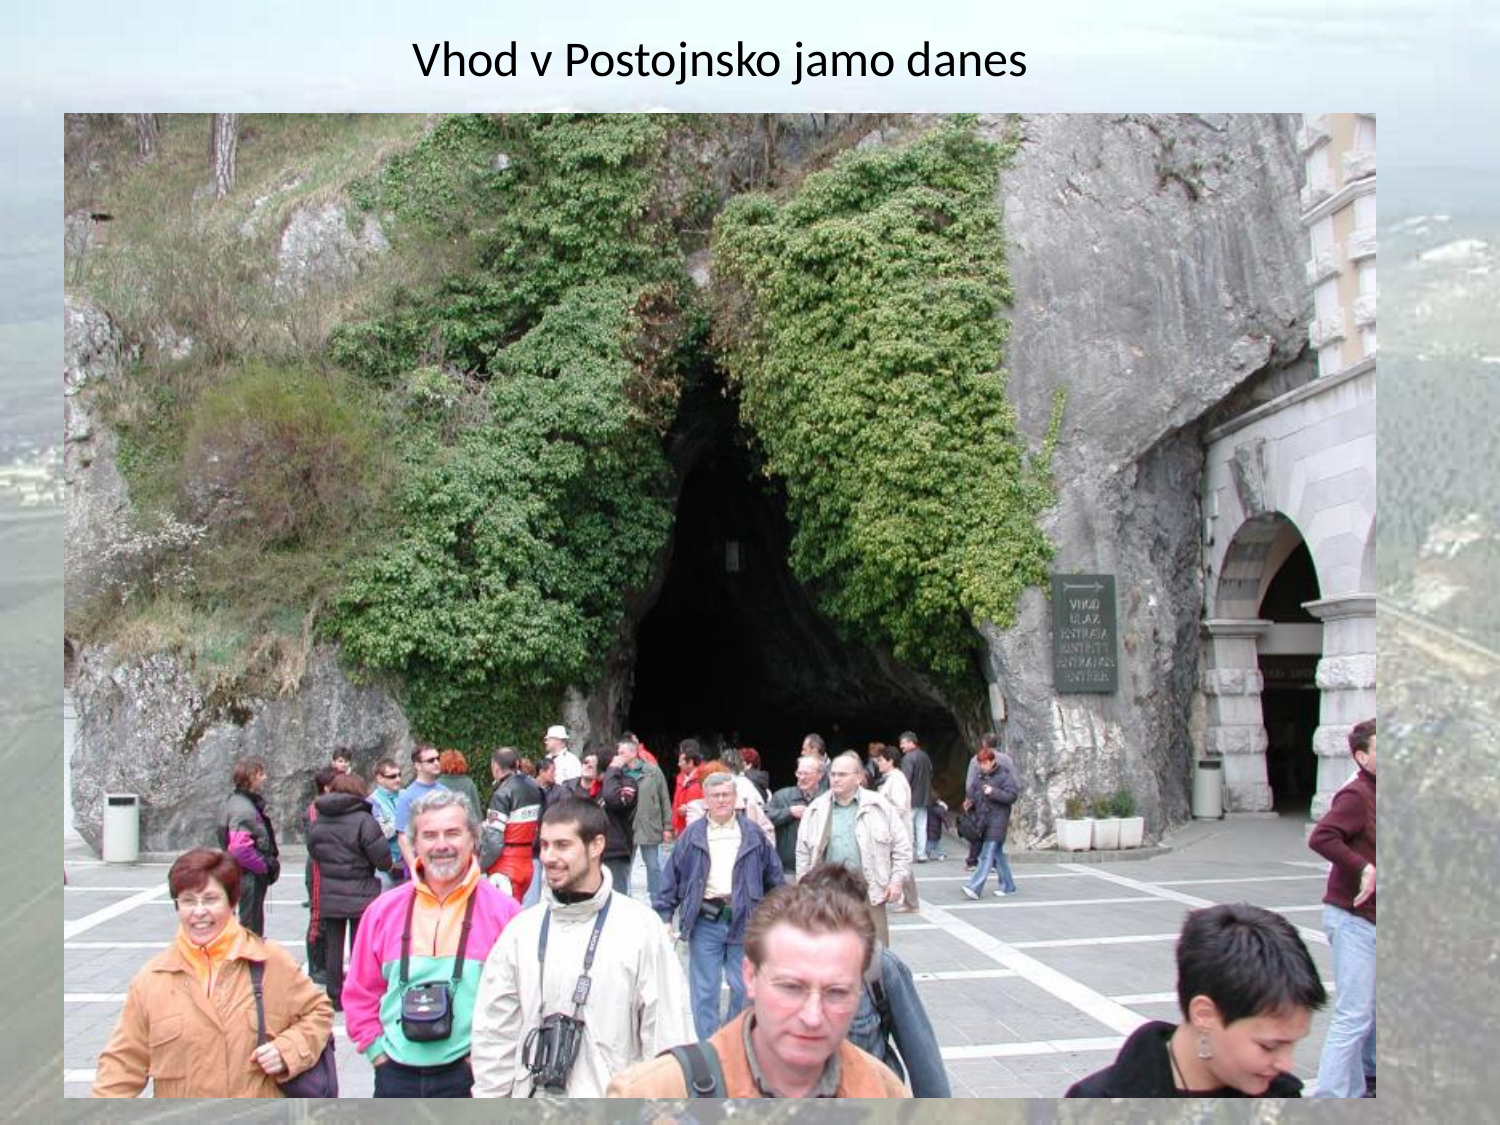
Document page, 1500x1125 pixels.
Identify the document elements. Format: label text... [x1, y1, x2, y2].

picture [0, 0, 1500, 1125]
text_box Vhod v Postojnsko jamo danes [324, 18, 1117, 94]
